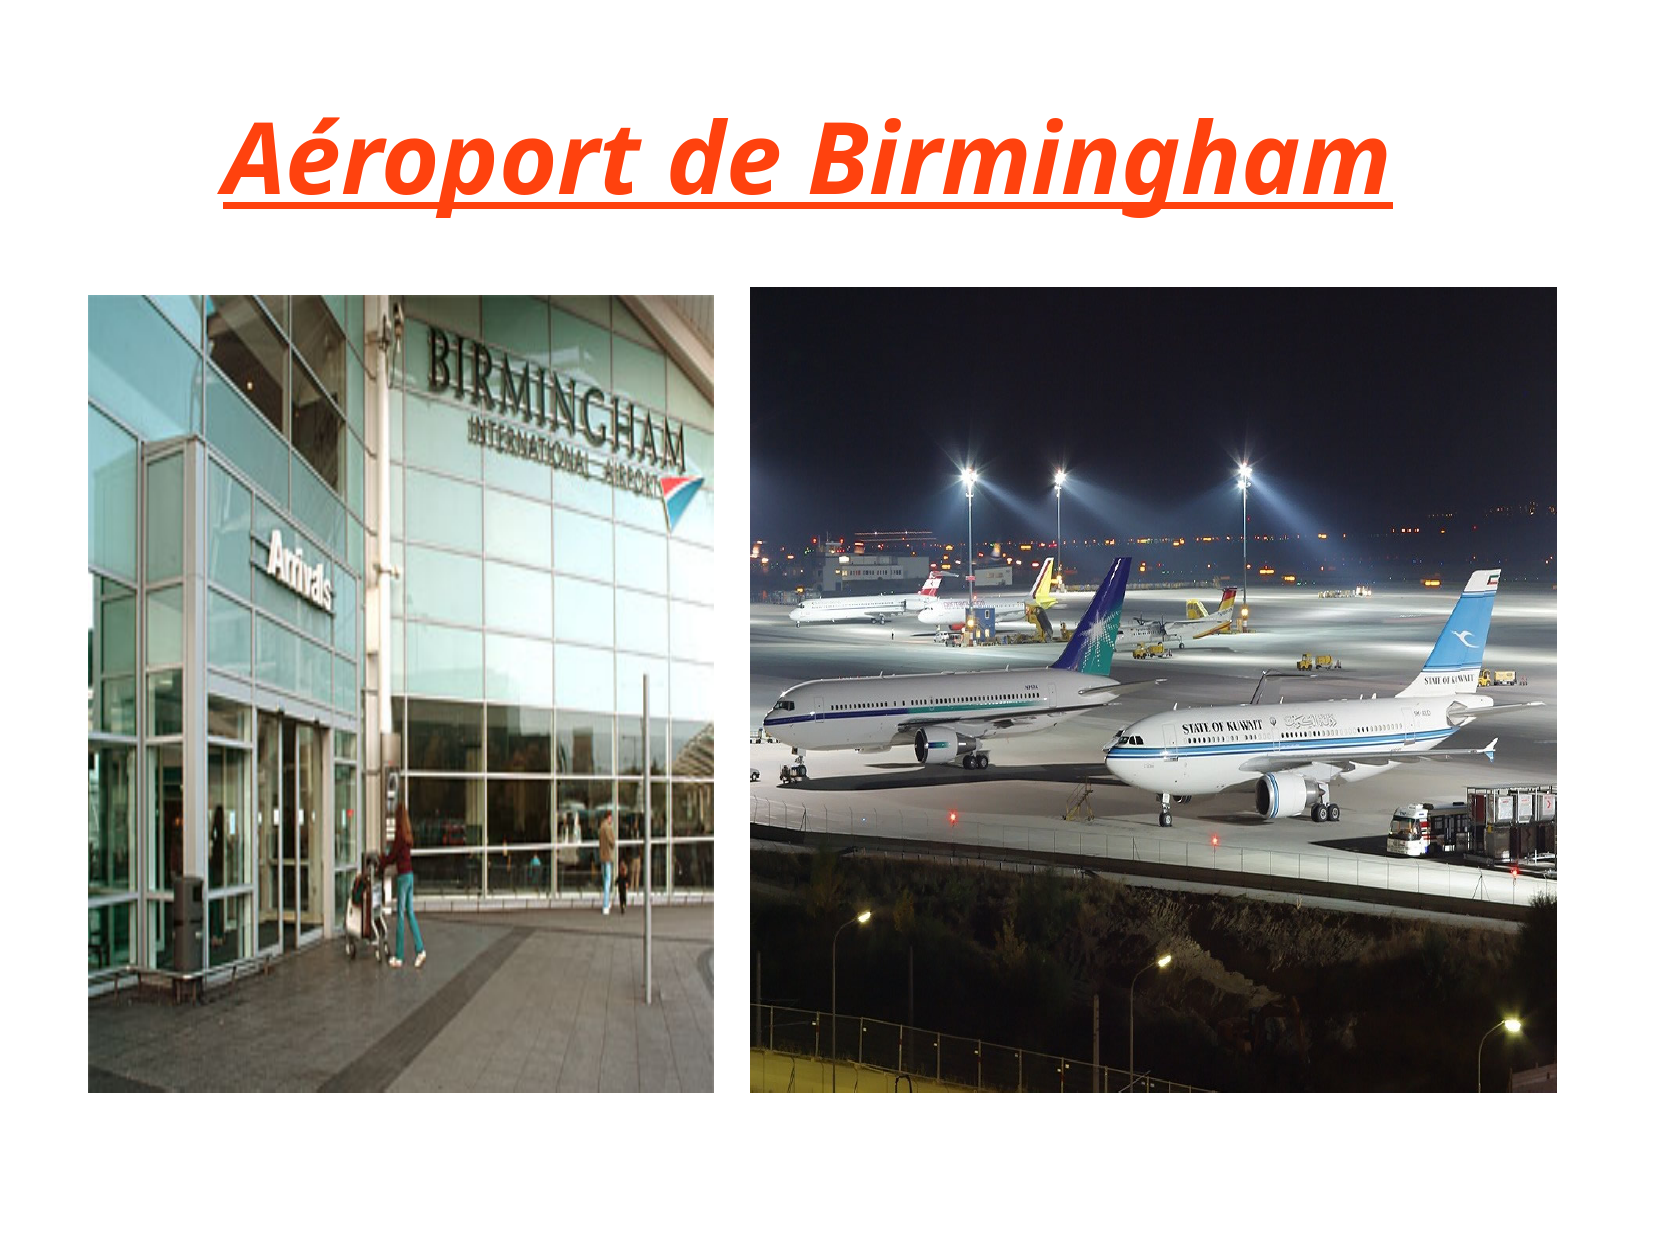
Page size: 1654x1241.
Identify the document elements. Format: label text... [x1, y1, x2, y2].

picture [88, 295, 714, 1093]
picture [750, 287, 1557, 1093]
title Aéroport de Birmingham [76, 59, 1565, 252]
